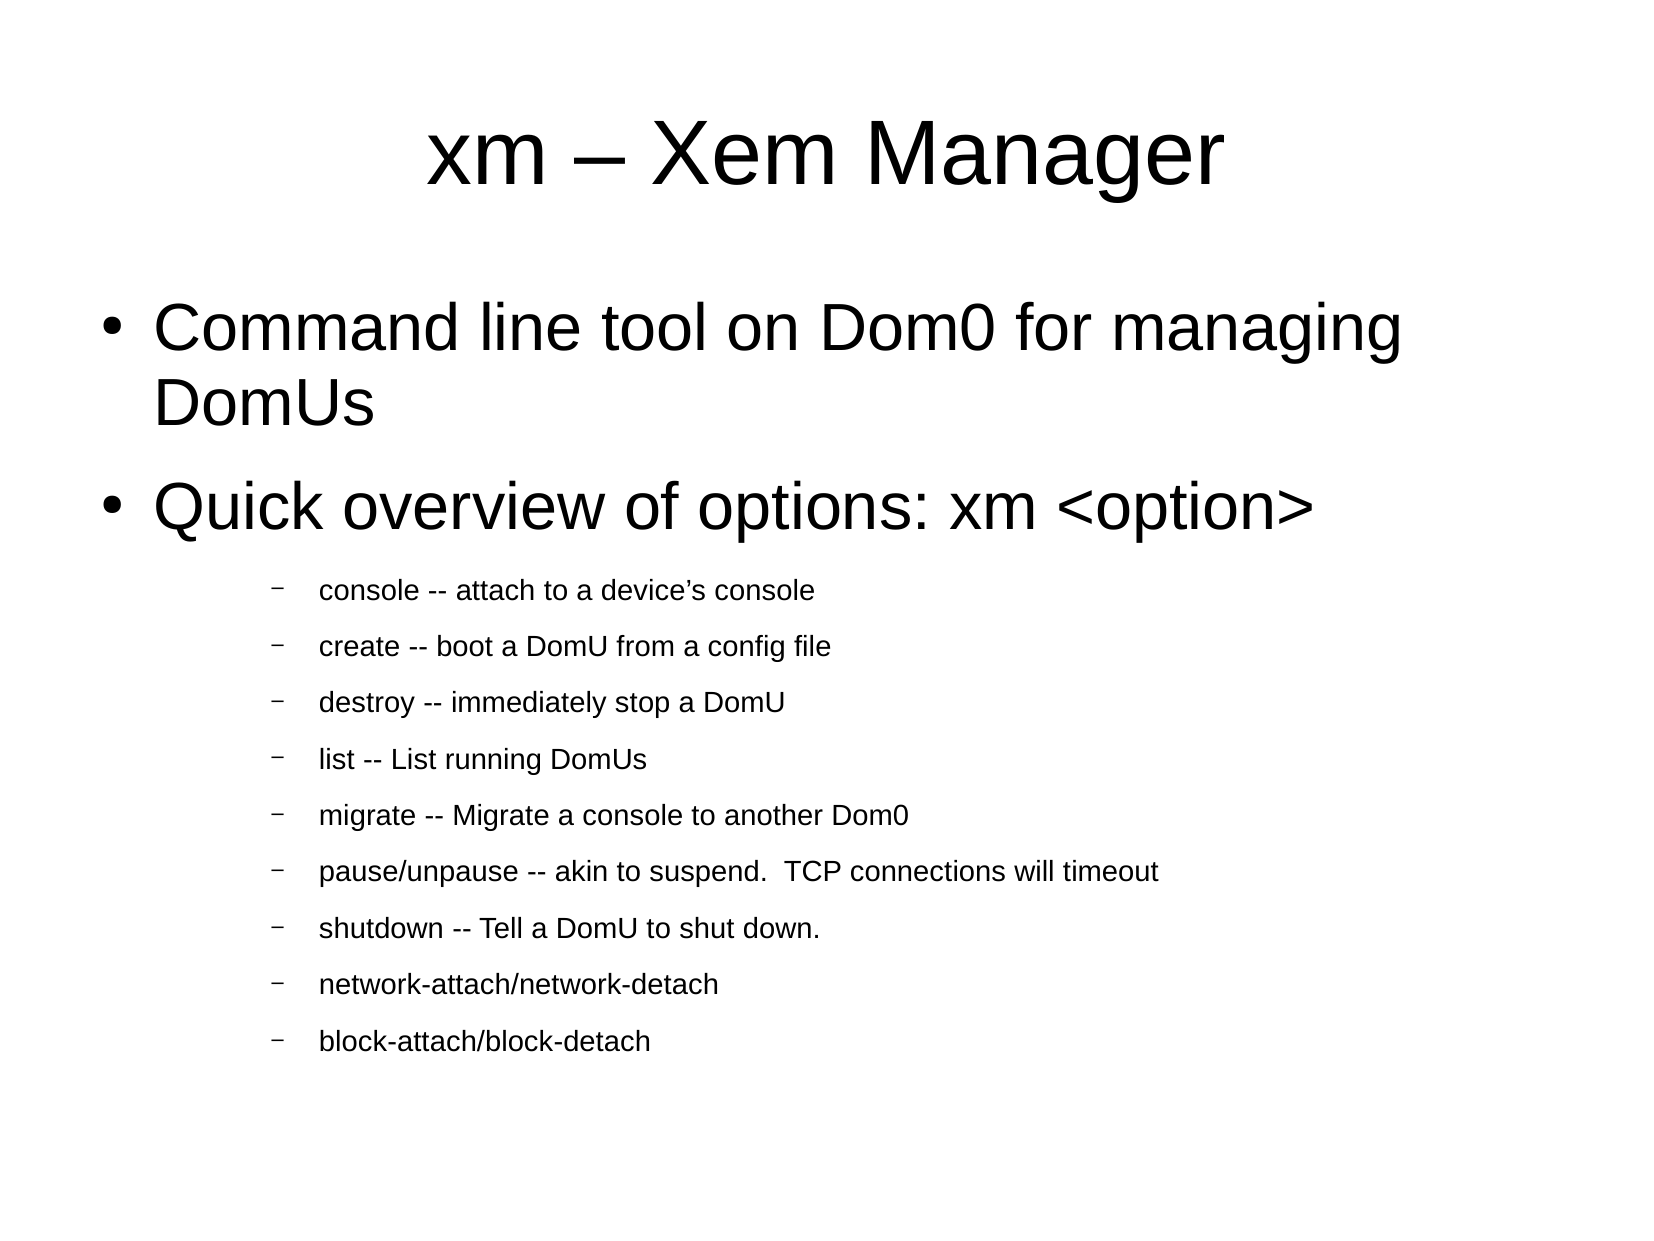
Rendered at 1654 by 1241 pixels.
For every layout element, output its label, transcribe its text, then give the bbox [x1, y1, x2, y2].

list Command line tool on Dom0 for managing DomUs Quick overview of options: xm <option> console -- attach to a device’s console create -- boot a DomU from a config file destroy -- immediately stop a DomU list -- List running DomUs migrate -- Migrate a console to another Dom0 pause/unpause -- akin to suspend. TCP connections will timeout shutdown -- Tell a DomU to shut down. network-attach/network-detach block-attach/block-detach [82, 290, 1571, 1094]
title xm – Xem Manager [82, 56, 1571, 250]
